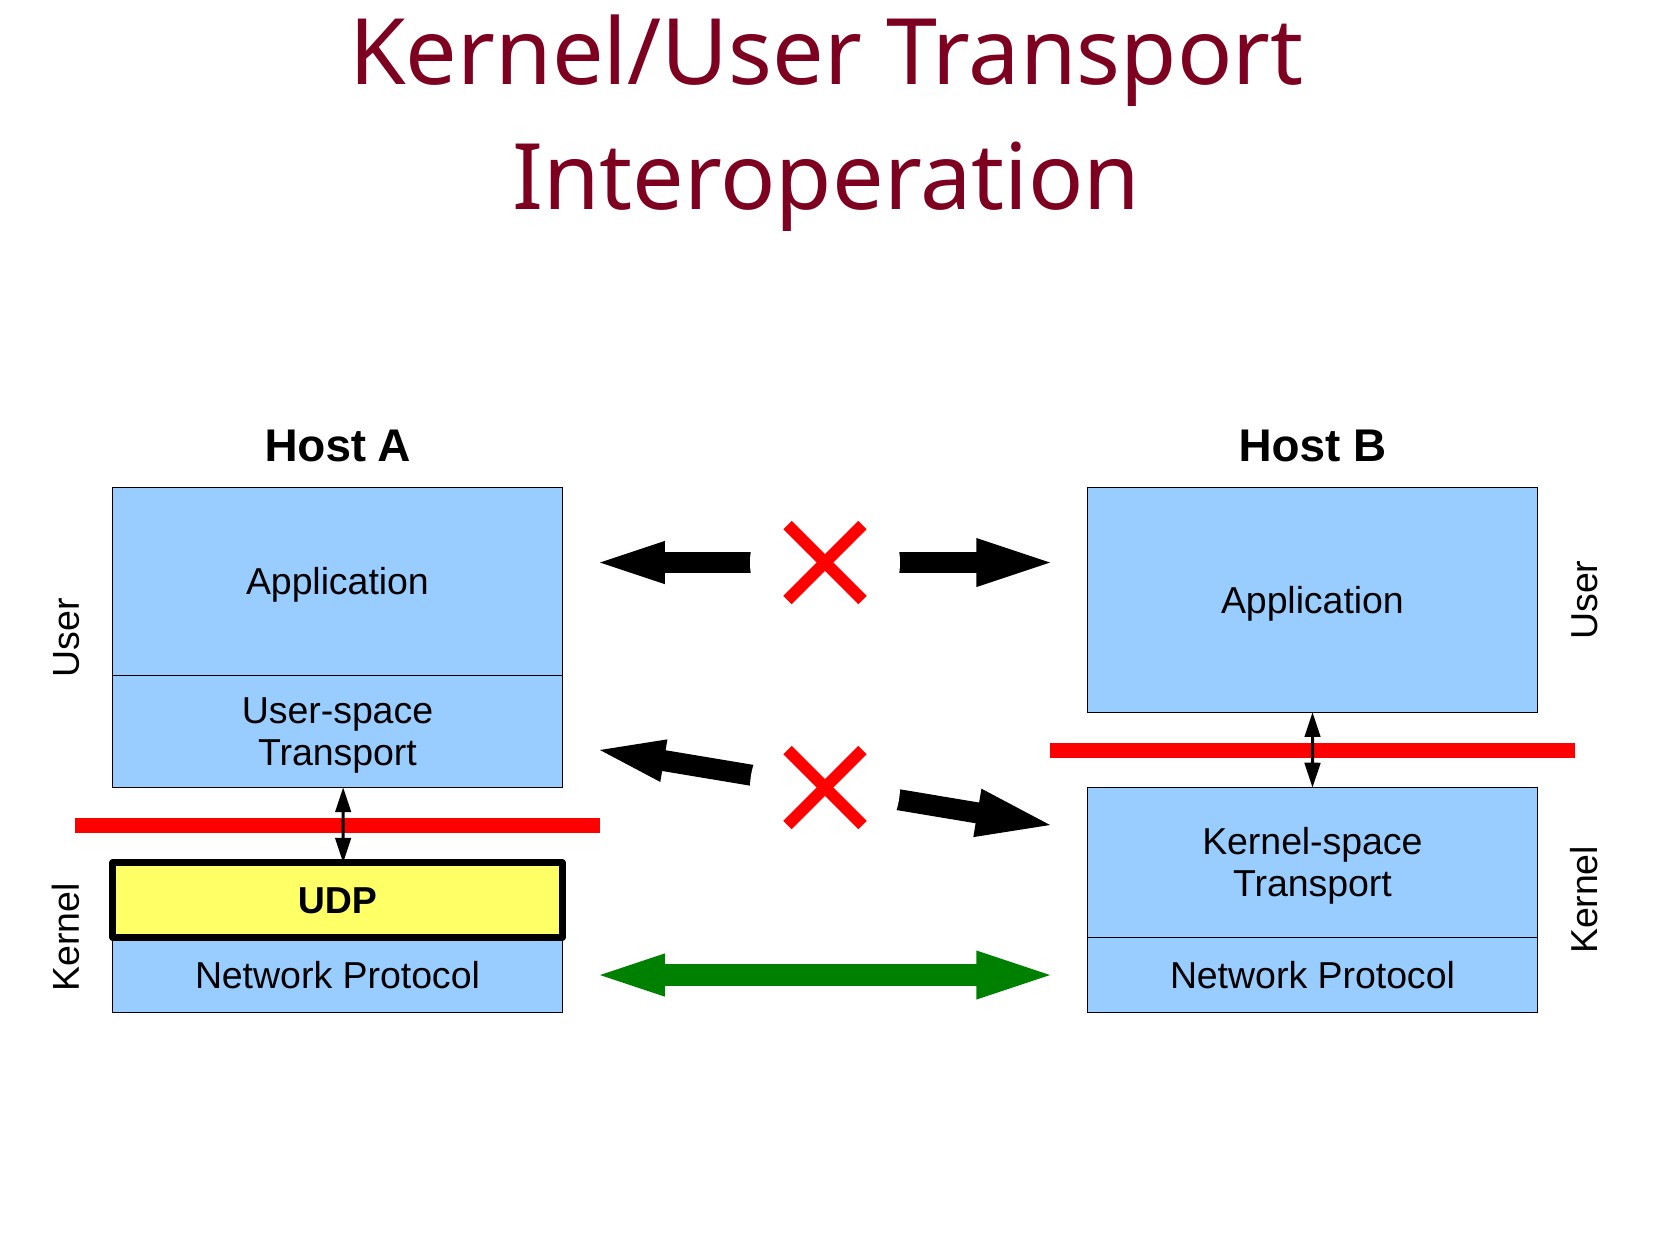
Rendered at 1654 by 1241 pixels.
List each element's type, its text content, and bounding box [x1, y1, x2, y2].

text_box [750, 712, 901, 863]
text_box Network Protocol [112, 938, 563, 1013]
text_box Host B [1087, 412, 1538, 488]
text_box User [1555, 487, 1613, 713]
text_box User-space Transport [112, 676, 563, 788]
text_box [750, 487, 901, 638]
text_box Application [112, 488, 563, 676]
text_box Kernel [37, 862, 95, 1013]
text_box Kernel [1555, 787, 1613, 1013]
text_box User [37, 487, 95, 788]
text_box UDP [112, 862, 563, 938]
text_box Kernel-space Transport [1087, 787, 1538, 938]
text_box Application [1087, 488, 1538, 713]
text_box Network Protocol [1087, 938, 1538, 1013]
text_box Host A [112, 412, 563, 488]
title Kernel/User Transport Interoperation [82, 8, 1571, 216]
